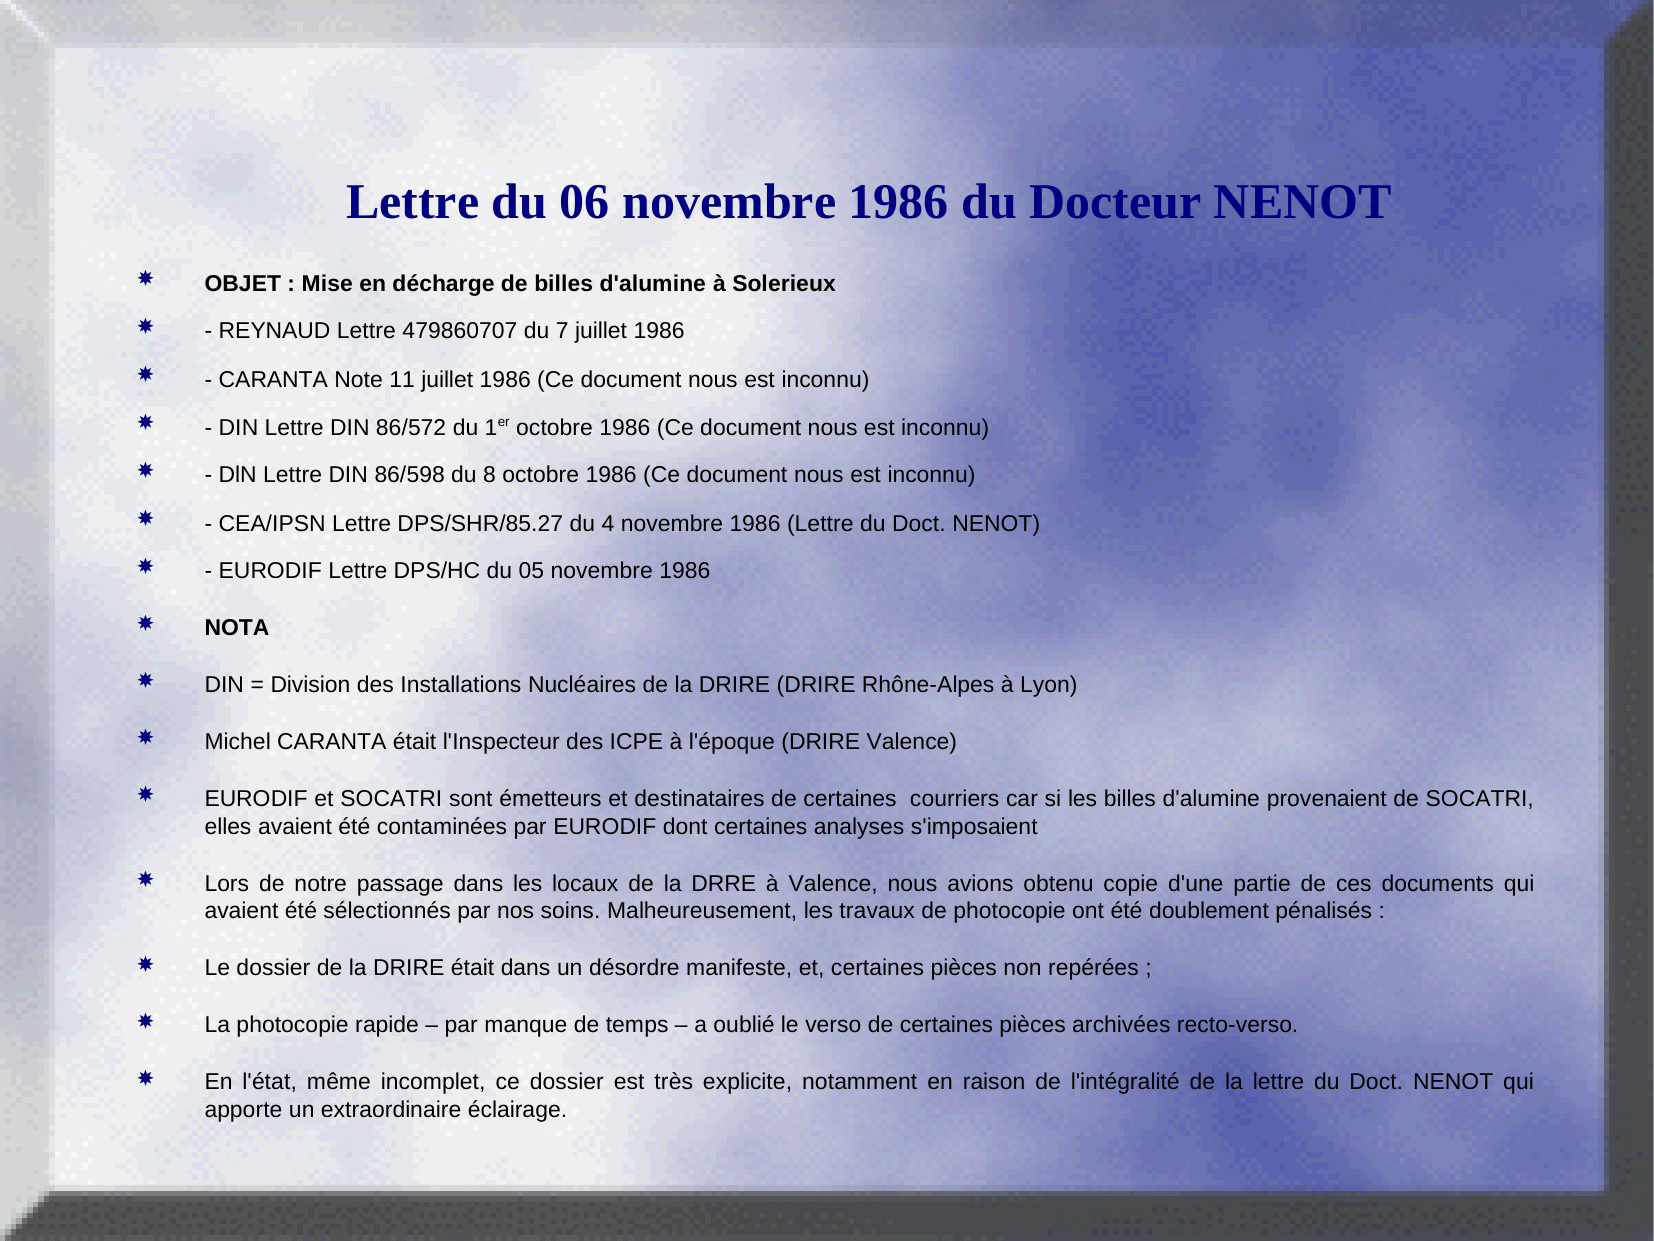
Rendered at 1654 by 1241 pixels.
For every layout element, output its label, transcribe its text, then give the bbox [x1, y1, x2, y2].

list OBJET : Mise en décharge de billes d'alumine à Solerieux - REYNAUD Lettre 479860707 du 7 juillet 1986 - CARANTA Note 11 juillet 1986 (Ce document nous est inconnu) - DIN Lettre DIN 86/572 du 1er octobre 1986 (Ce document nous est inconnu) - DlN Lettre DIN 86/598 du 8 octobre 1986 (Ce document nous est inconnu) - CEA/IPSN Lettre DPS/SHR/85.27 du 4 novembre 1986 (Lettre du Doct. NENOT) - EURODIF Lettre DPS/HC du 05 novembre 1986 NOTA DIN = Division des Installations Nucléaires de la DRIRE (DRIRE Rhône-Alpes à Lyon) Michel CARANTA était l'Inspecteur des ICPE à l'époque (DRIRE Valence) EURODIF et SOCATRI sont émetteurs et destinataires de certaines courriers car si les billes d'alumine provenaient de SOCATRI, elles avaient été contaminées par EURODIF dont certaines analyses s'imposaient Lors de notre passage dans les locaux de la DRRE à Valence, nous avions obtenu copie d'une partie de ces documents qui avaient été sélectionnés par nos soins. Malheureusement, les travaux de photocopie ont été doublement pénalisés : Le dossier de la DRIRE était dans un désordre manifeste, et, certaines pièces non repérées ; La photocopie rapide – par manque de temps – a oublié le verso de certaines pièces archivées recto-verso. En l'état, même incomplet, ce dossier est très explicite, notamment en raison de l'intégralité de la lettre du Doct. NENOT qui apporte un extraordinaire éclairage. [129, 276, 1536, 1123]
title Lettre du 06 novembre 1986 du Docteur NENOT [201, 105, 1537, 306]
picture [0, 0, 1654, 1241]
